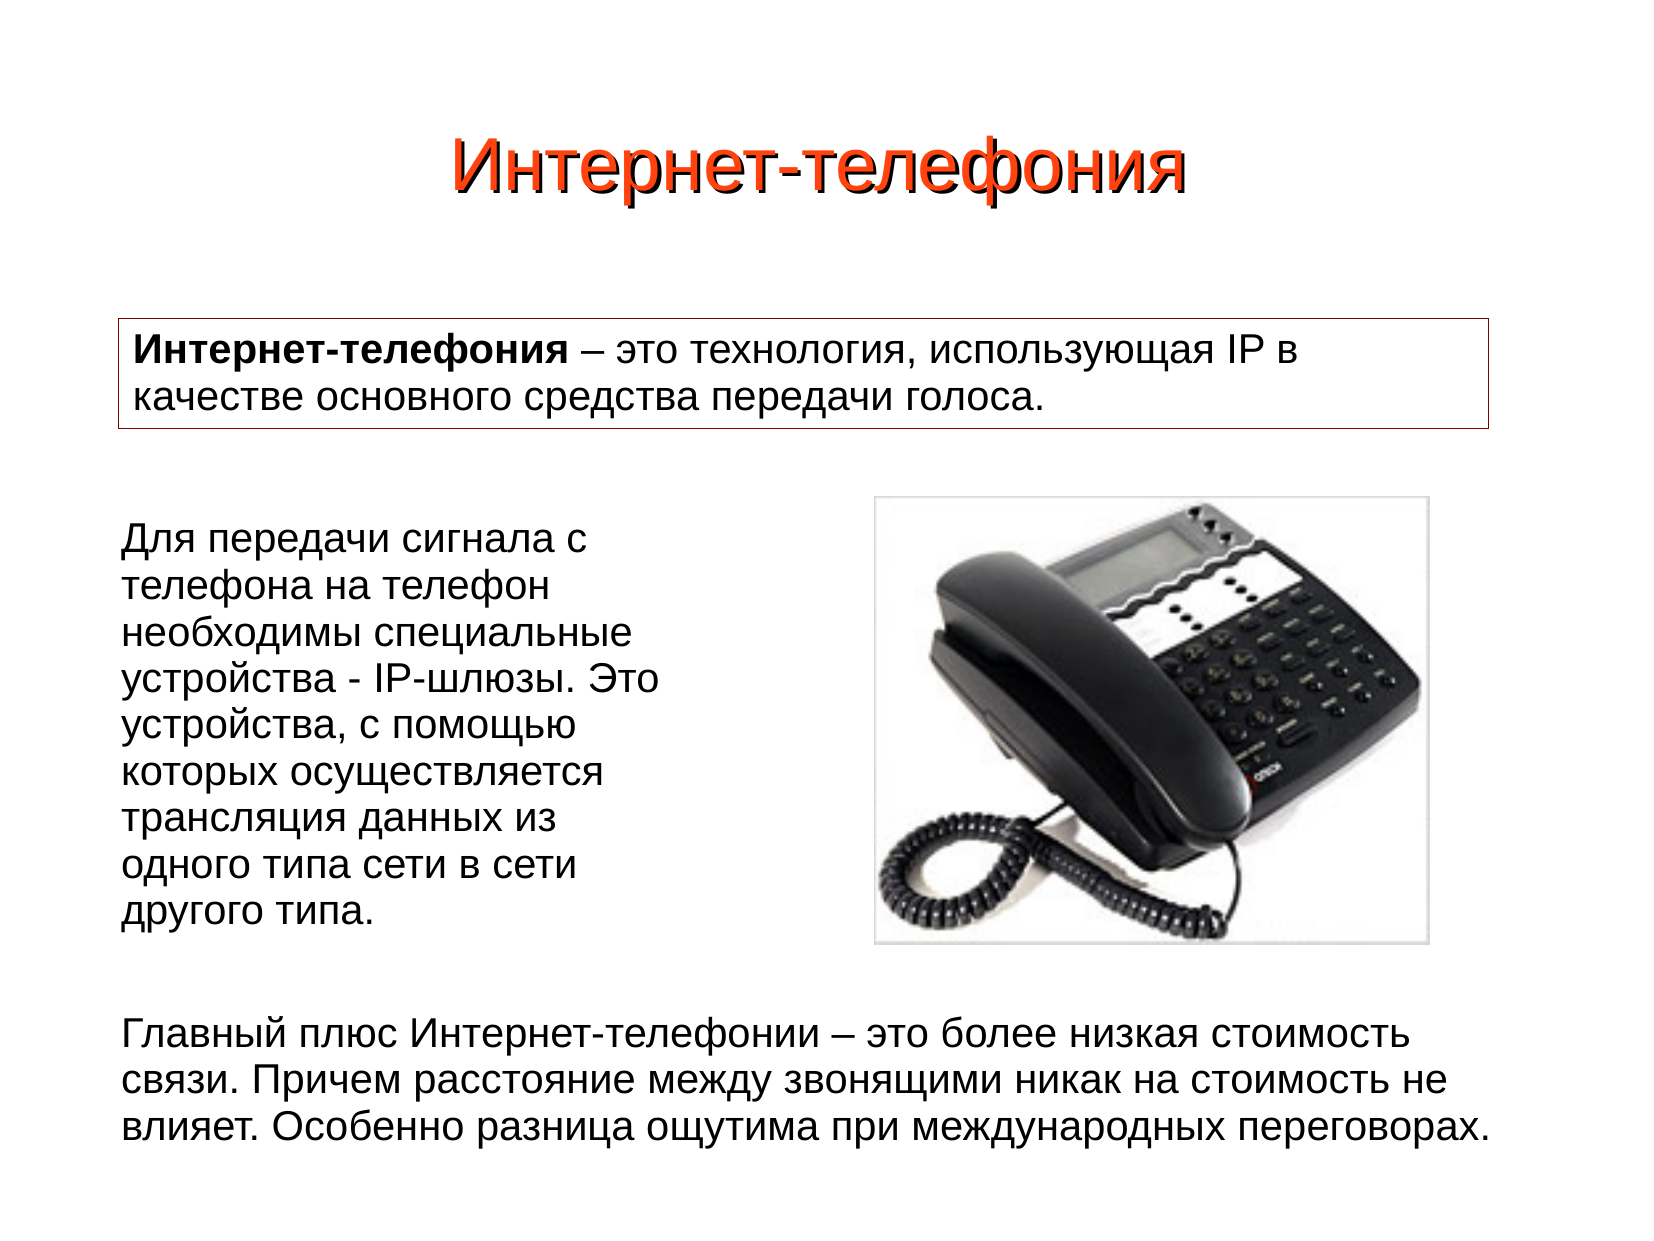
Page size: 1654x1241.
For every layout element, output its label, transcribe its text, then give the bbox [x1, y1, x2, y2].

text_box Главный плюс Интернет-телефонии – это более низкая стоимость связи. Причем расстояние между звонящими никак на стоимость не влияет. Особенно разница ощутима при международных переговорах. [106, 1002, 1524, 1158]
text_box Интернет-телефония [434, 114, 1215, 222]
text_box Для передачи сигнала с телефона на телефон необходимы специальные устройства - IP-шлюзы. Это устройства, с помощью которых осуществляется трансляция данных из одного типа сети в сети другого типа. [106, 507, 686, 944]
text_box Интернет-телефония – это технология, использующая IP в качестве основного средства передачи голоса. [118, 318, 1489, 429]
picture [874, 496, 1430, 945]
